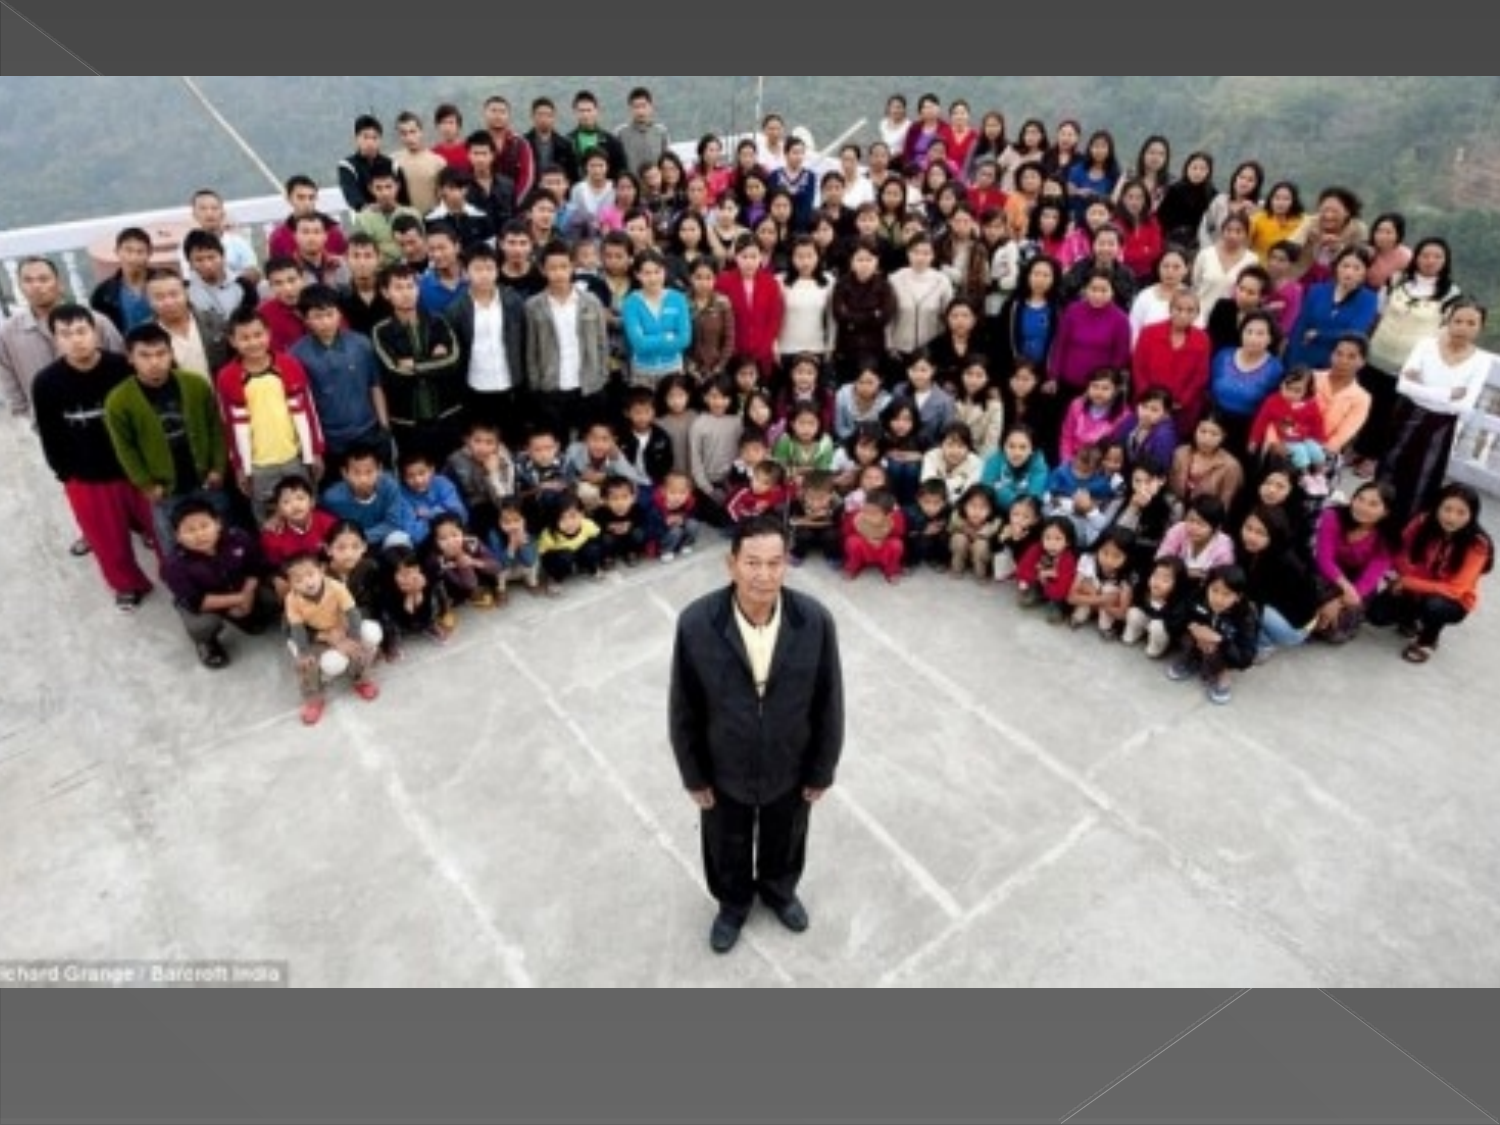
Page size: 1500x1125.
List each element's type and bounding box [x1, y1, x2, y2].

picture [0, 76, 1500, 988]
